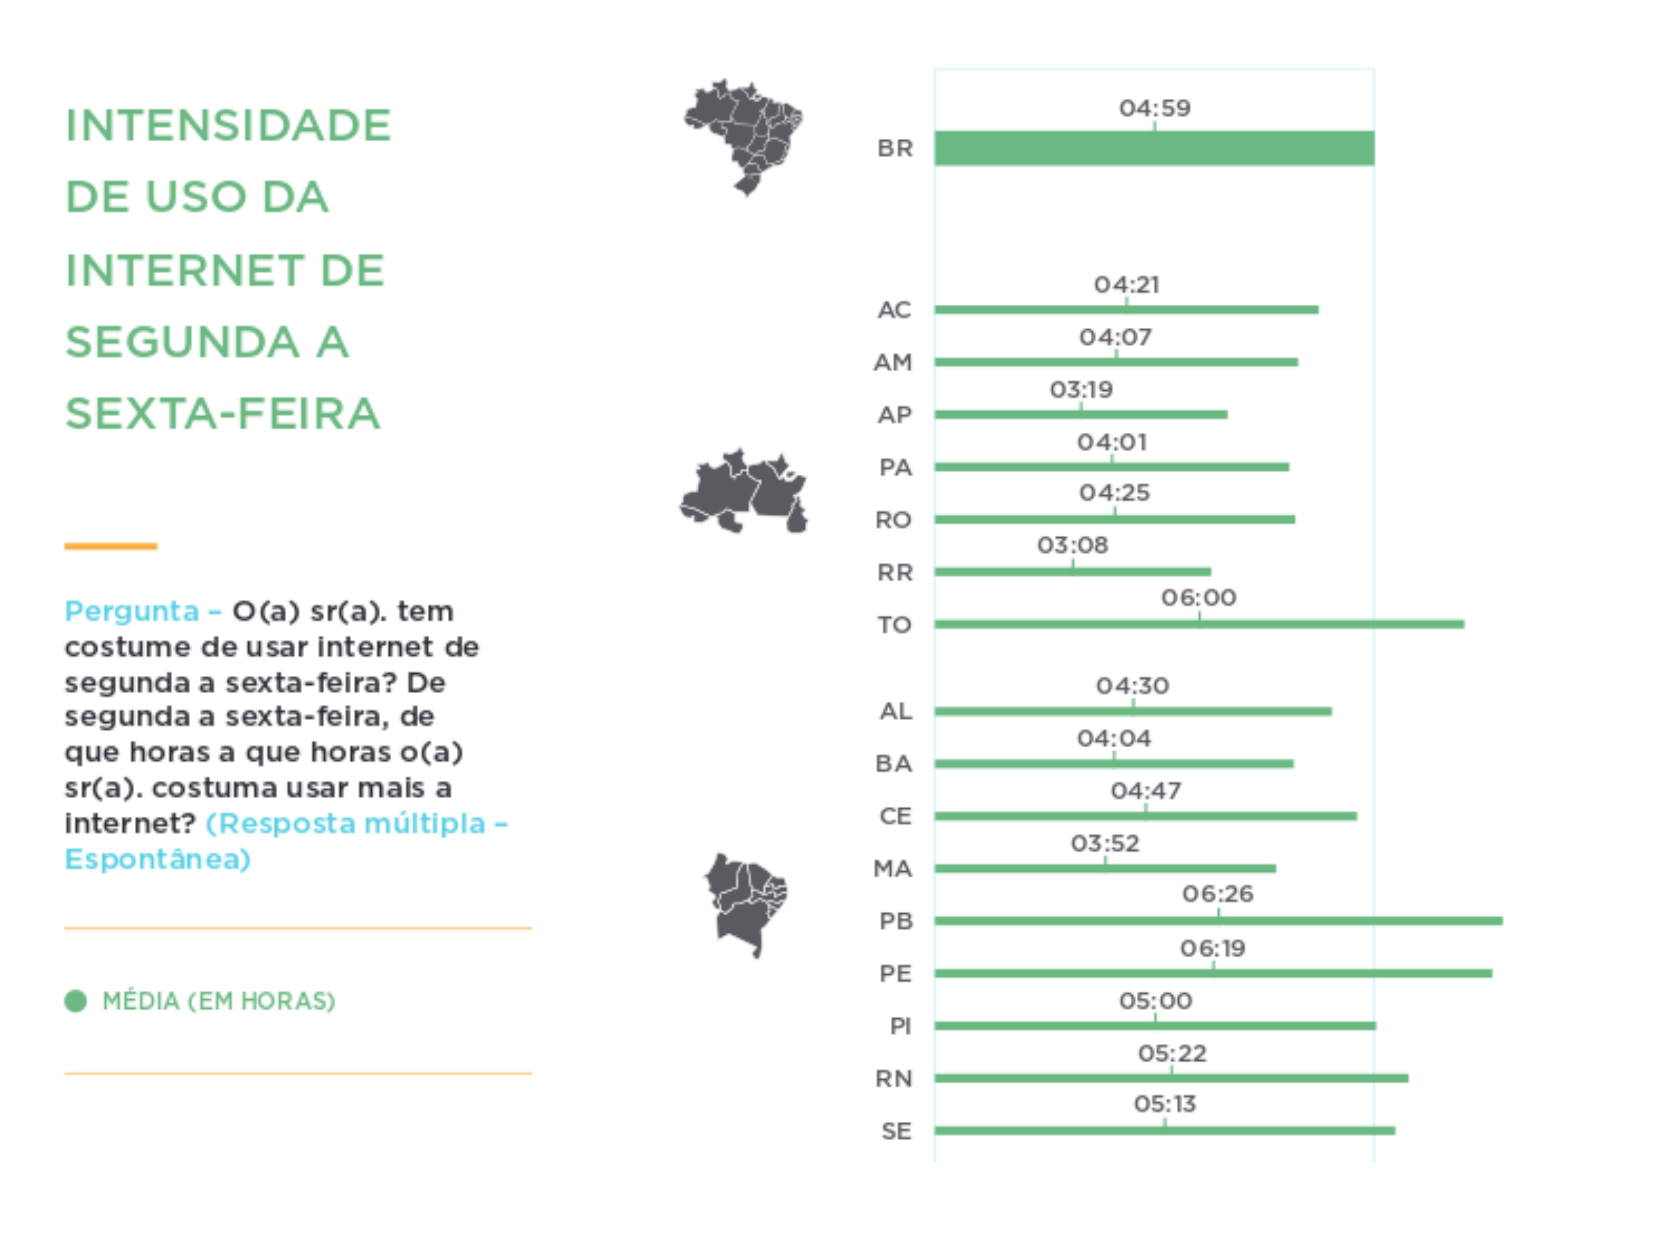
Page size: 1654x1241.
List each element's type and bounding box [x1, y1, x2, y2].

picture [661, 35, 1548, 1163]
picture [20, 92, 532, 1075]
